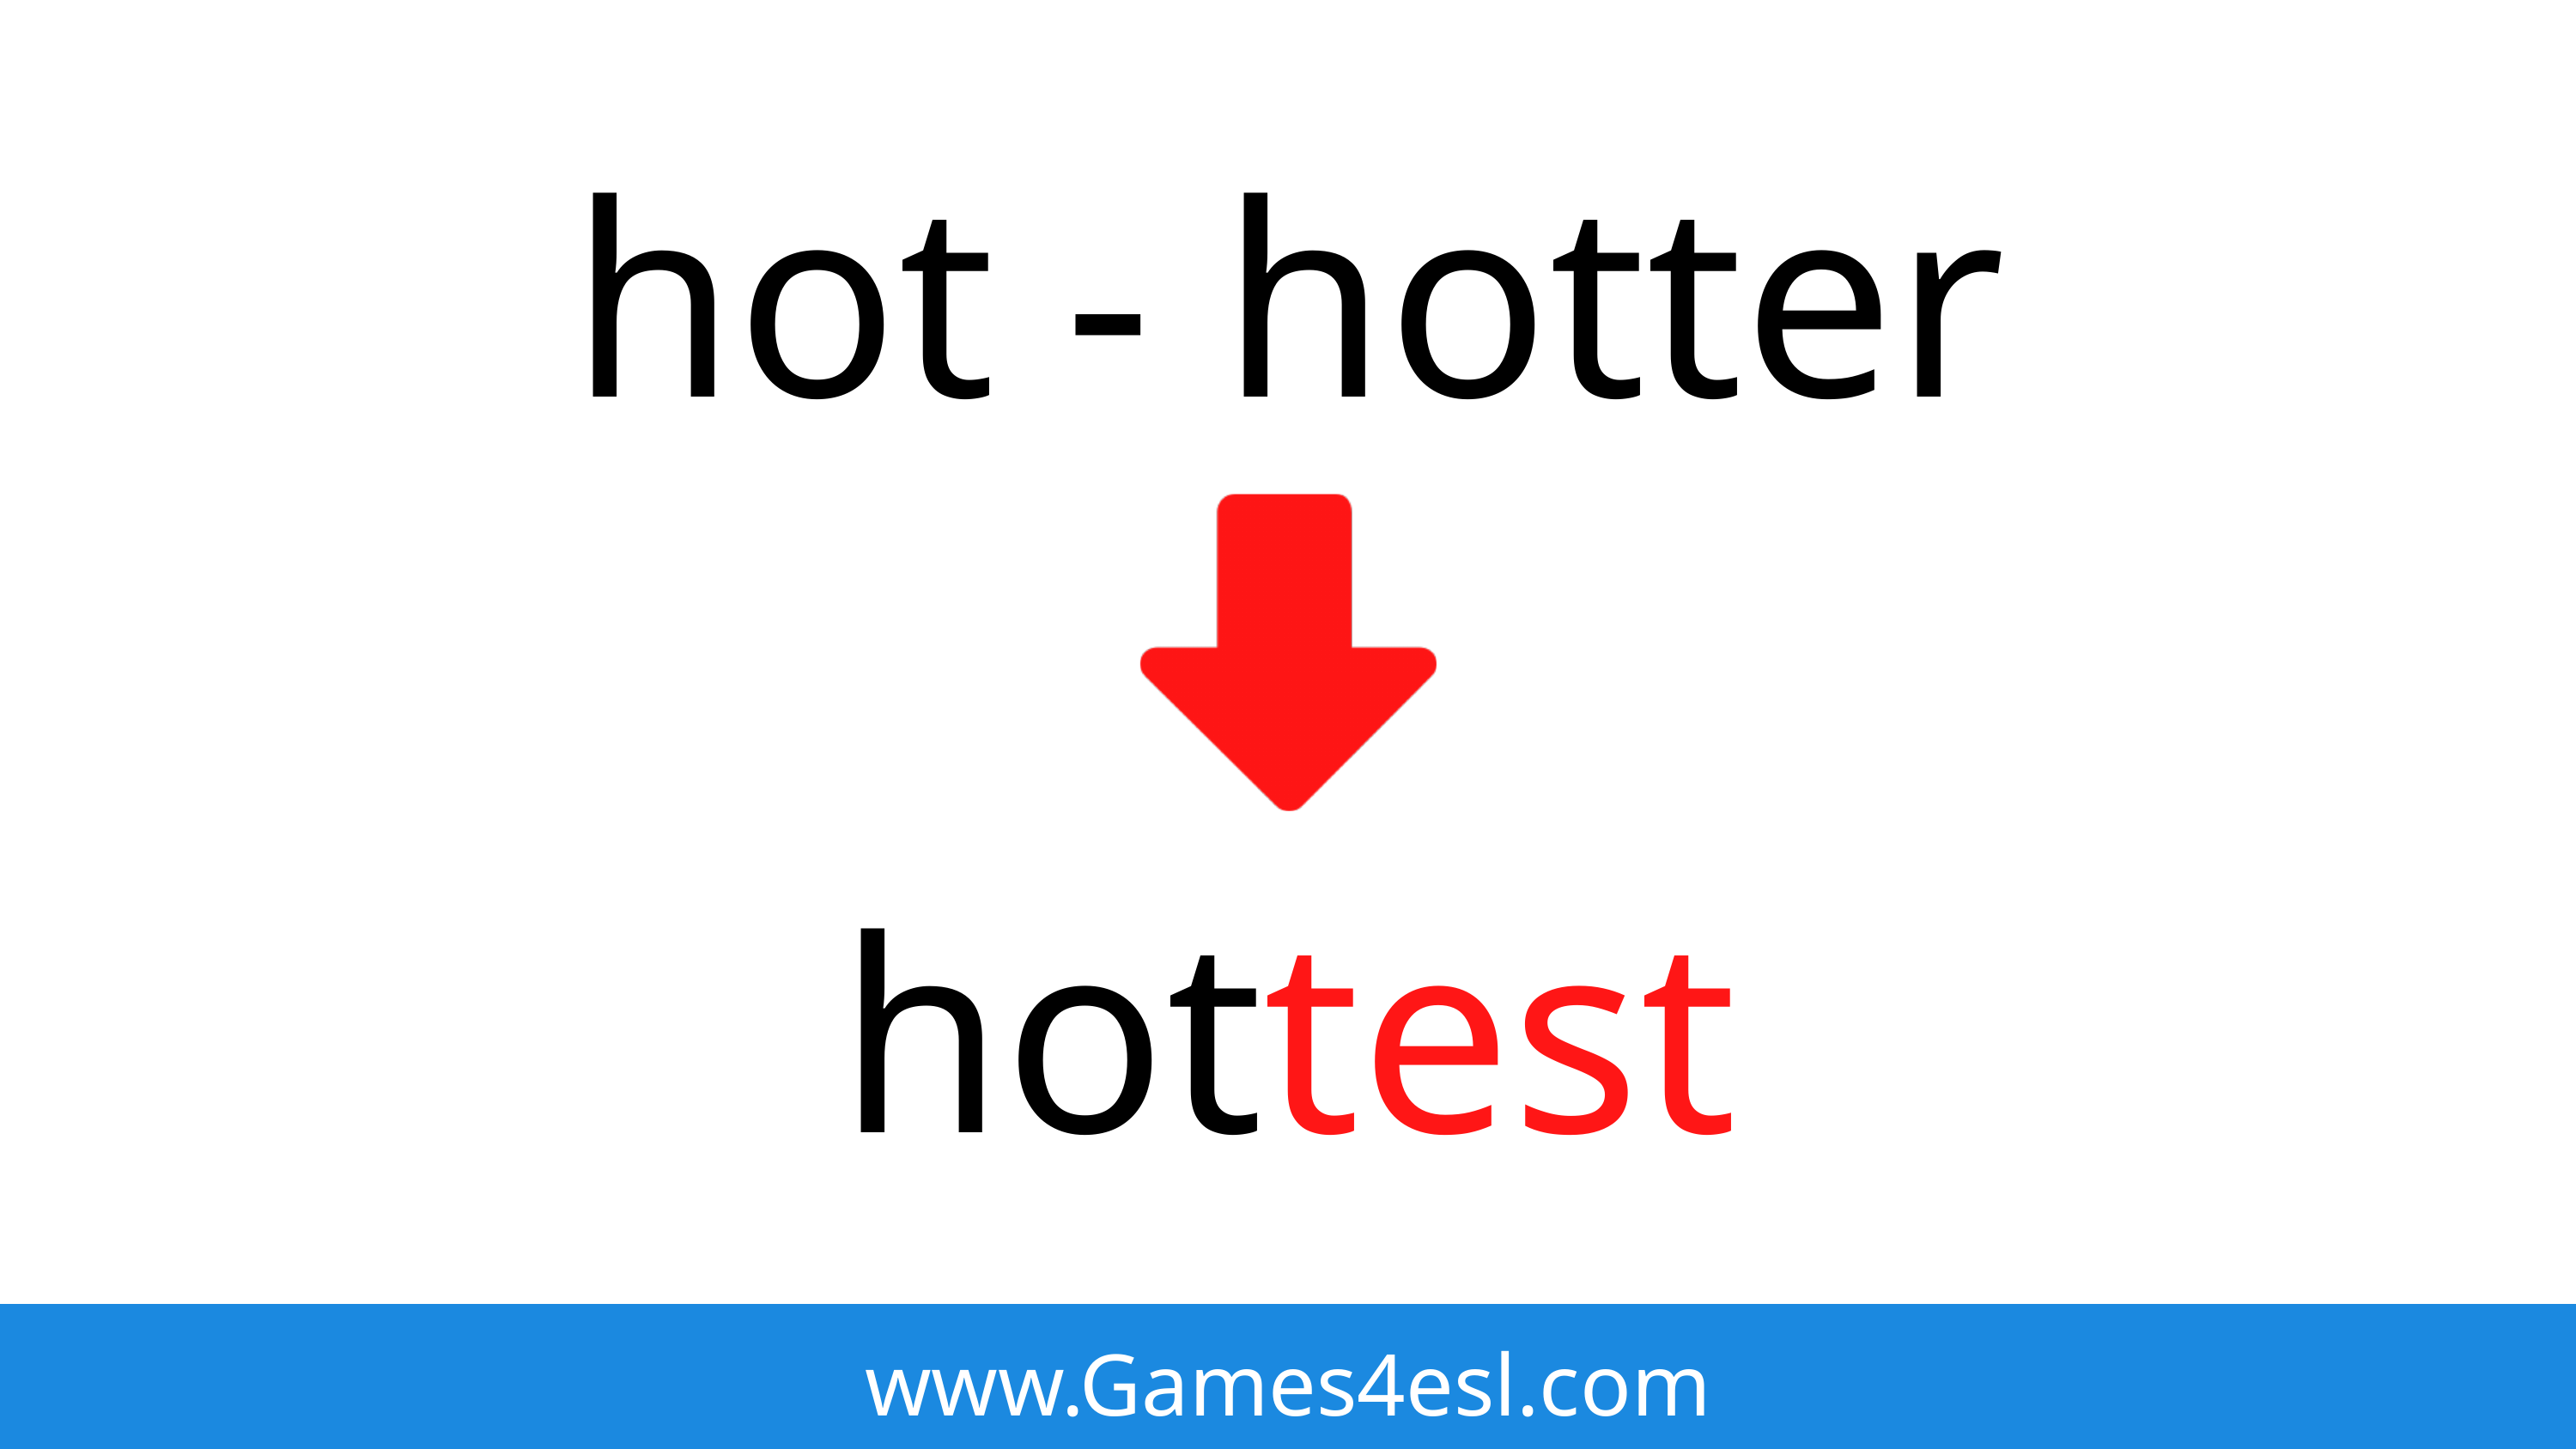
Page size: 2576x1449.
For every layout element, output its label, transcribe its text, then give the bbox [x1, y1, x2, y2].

text_box hottest [434, 810, 2142, 1172]
picture [1139, 494, 1437, 810]
text_box [0, 1304, 2576, 1449]
text_box www.Games4esl.com [842, 1314, 1734, 1426]
text_box hot - hotter [434, 75, 2142, 436]
